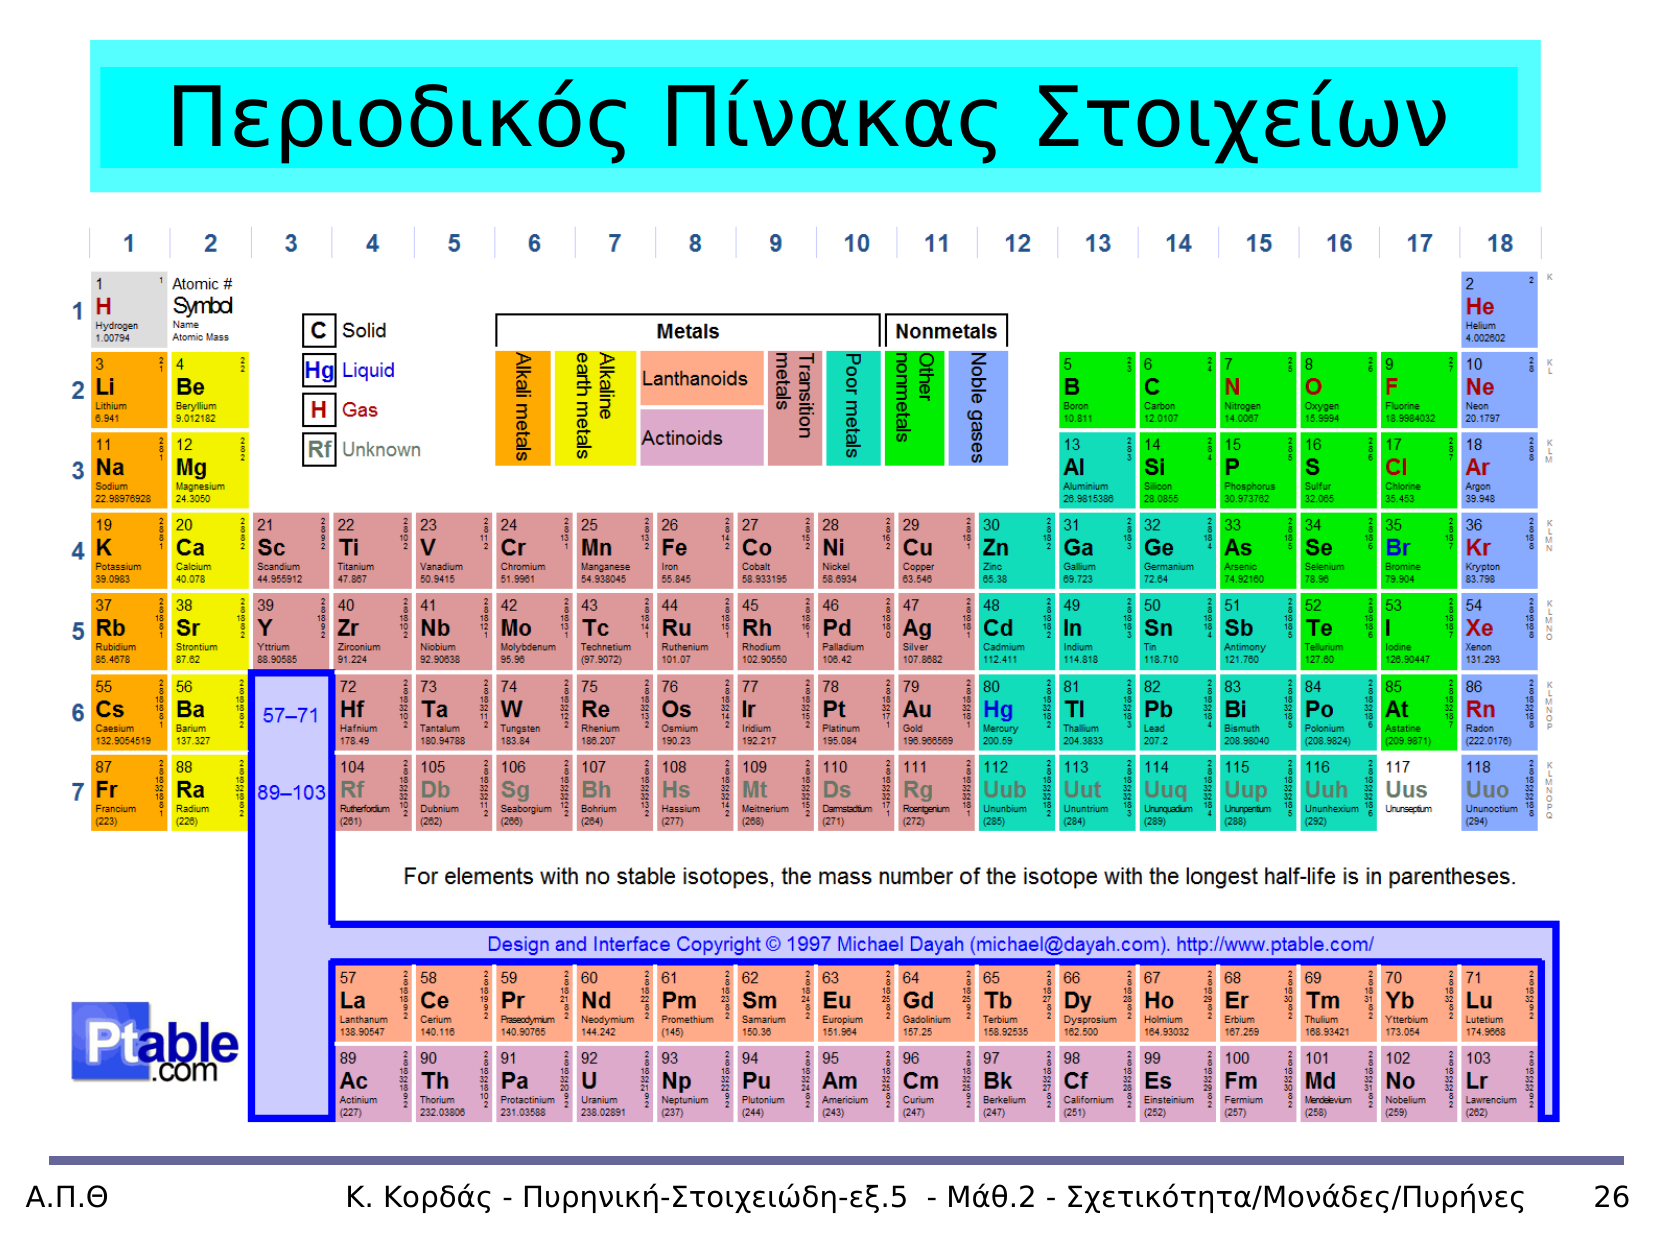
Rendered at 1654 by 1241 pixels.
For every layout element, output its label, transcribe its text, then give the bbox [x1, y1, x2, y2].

picture [64, 17, 1568, 1144]
title Περιοδικός Πίνακας Στοιχείων [100, 67, 1518, 168]
